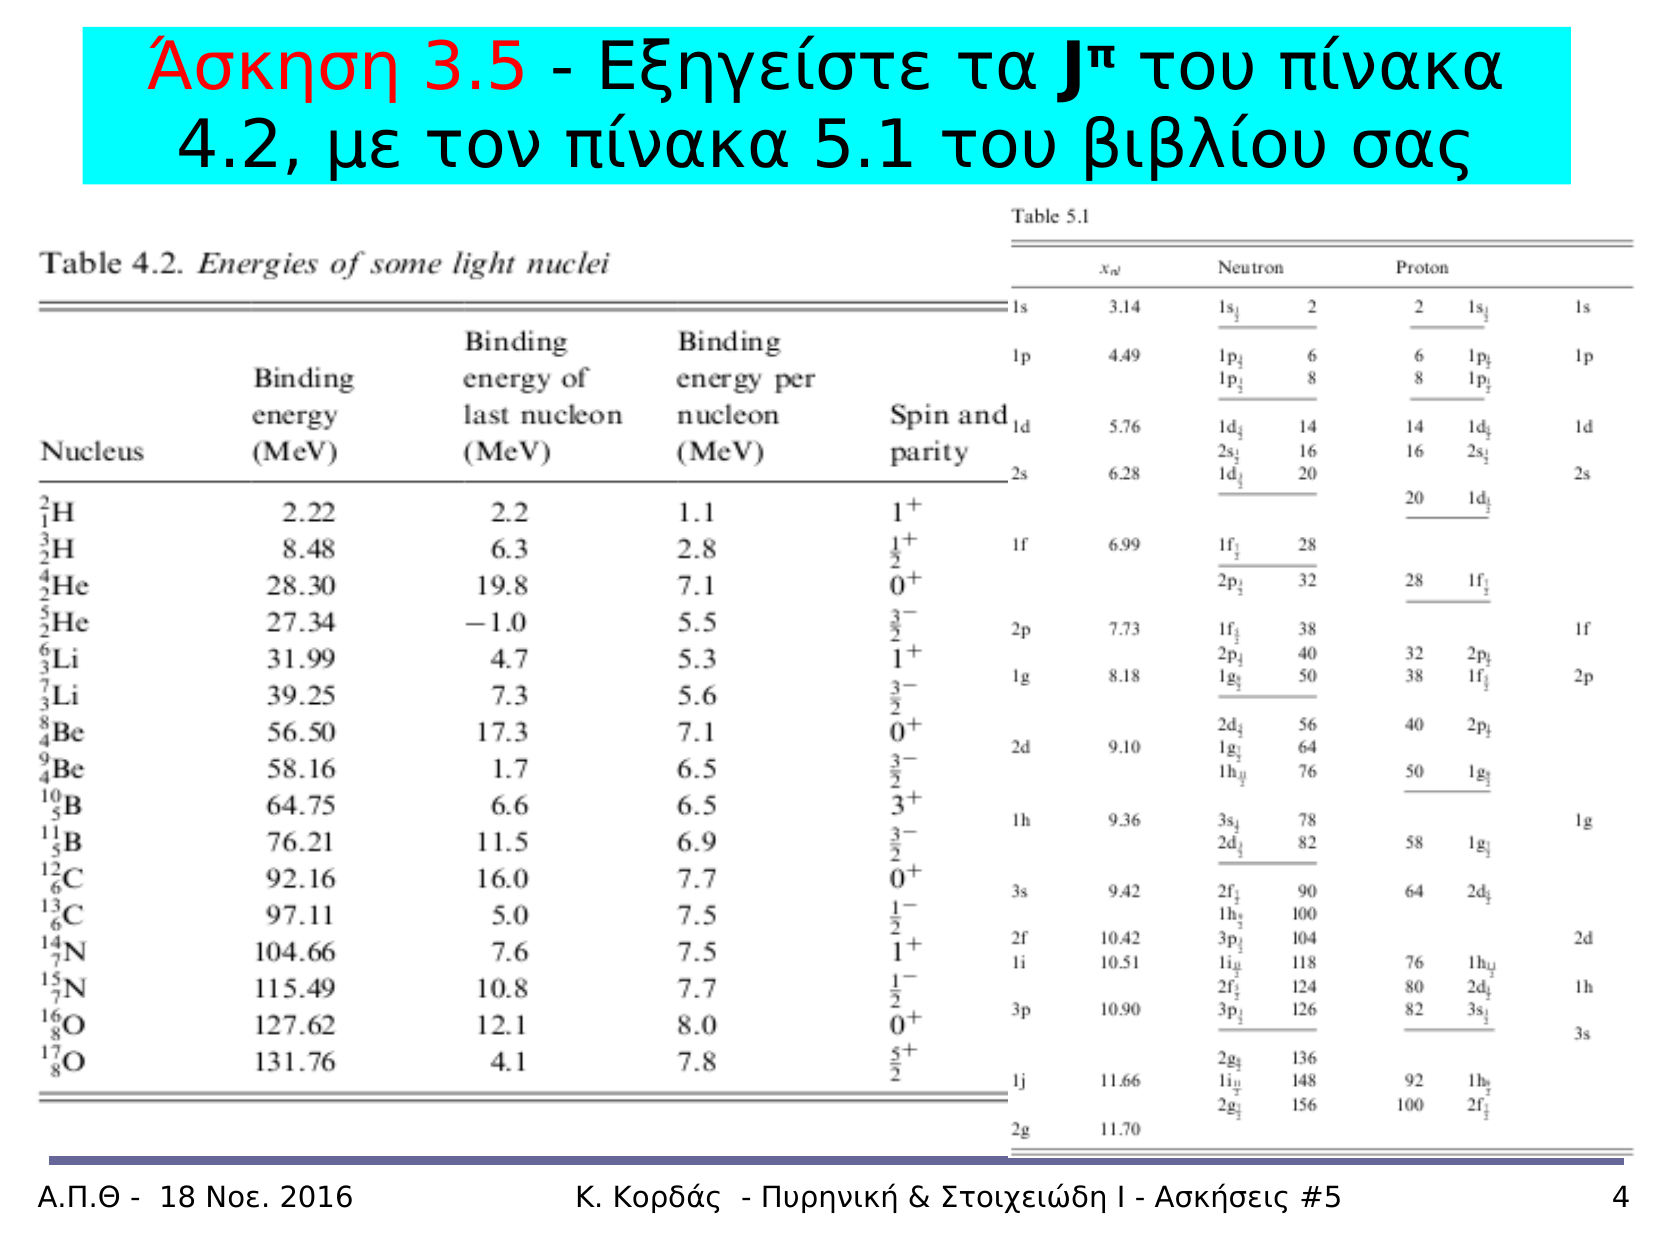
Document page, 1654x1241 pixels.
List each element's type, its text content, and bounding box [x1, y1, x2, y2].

title Άσκηση 3.5 - Εξηγείστε τα Jπ του πίνακα 4.2, με τον πίνακα 5.1 του βιβλίου σας [82, 26, 1571, 185]
picture [24, 197, 1642, 1158]
